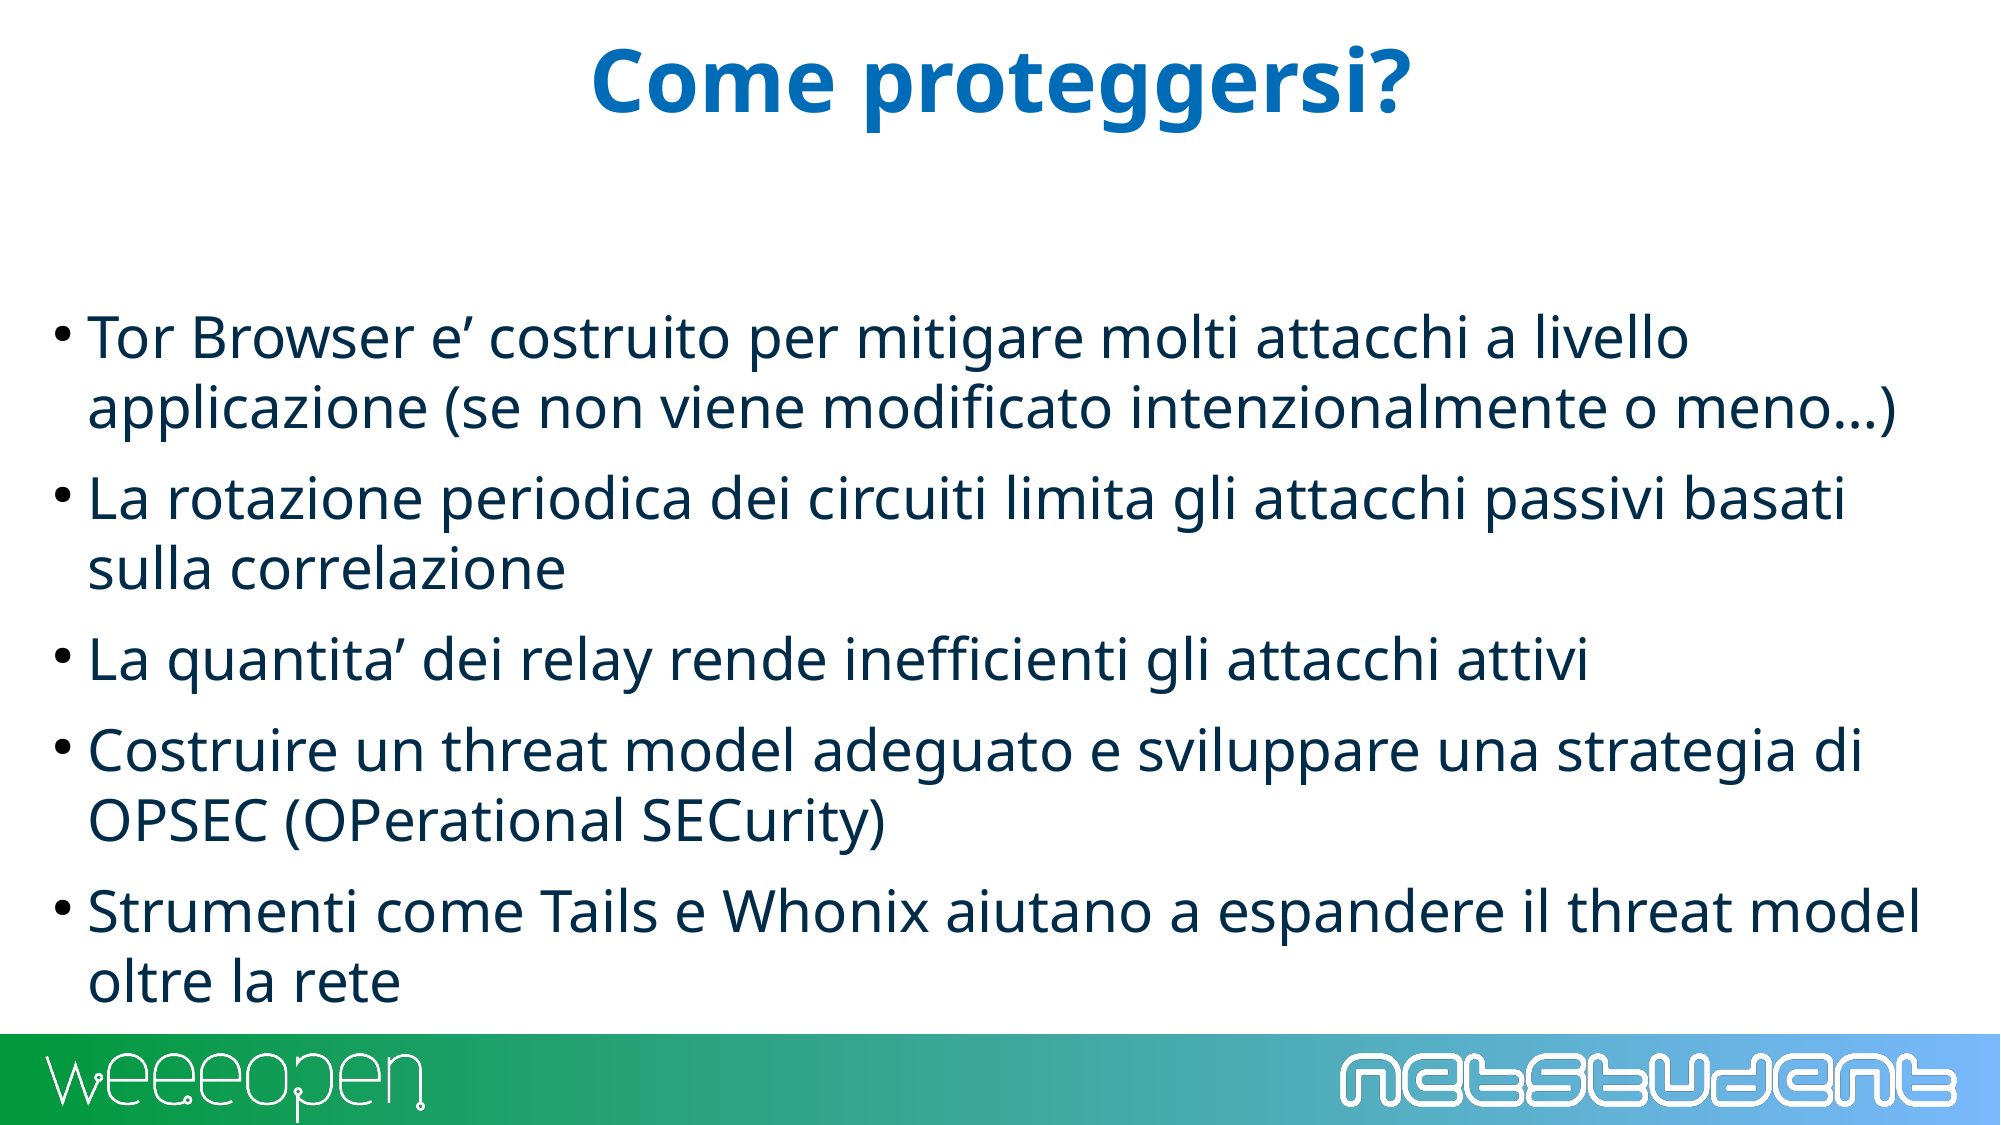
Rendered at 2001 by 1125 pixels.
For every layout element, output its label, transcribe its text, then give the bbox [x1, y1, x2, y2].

list Tor Browser e’ costruito per mitigare molti attacchi a livello applicazione (se non viene modificato intenzionalmente o meno…) La rotazione periodica dei circuiti limita gli attacchi passivi basati sulla correlazione La quantita’ dei relay rende inefficienti gli attacchi attivi Costruire un threat model adeguato e sviluppare una strategia di OPSEC (OPerational SECurity) Strumenti come Tails e Whonix aiutano a espandere il threat model oltre la rete [37, 293, 1943, 1008]
title Come proteggersi? [43, 29, 1959, 247]
picture [45, 1053, 425, 1123]
picture [1340, 1053, 1957, 1107]
